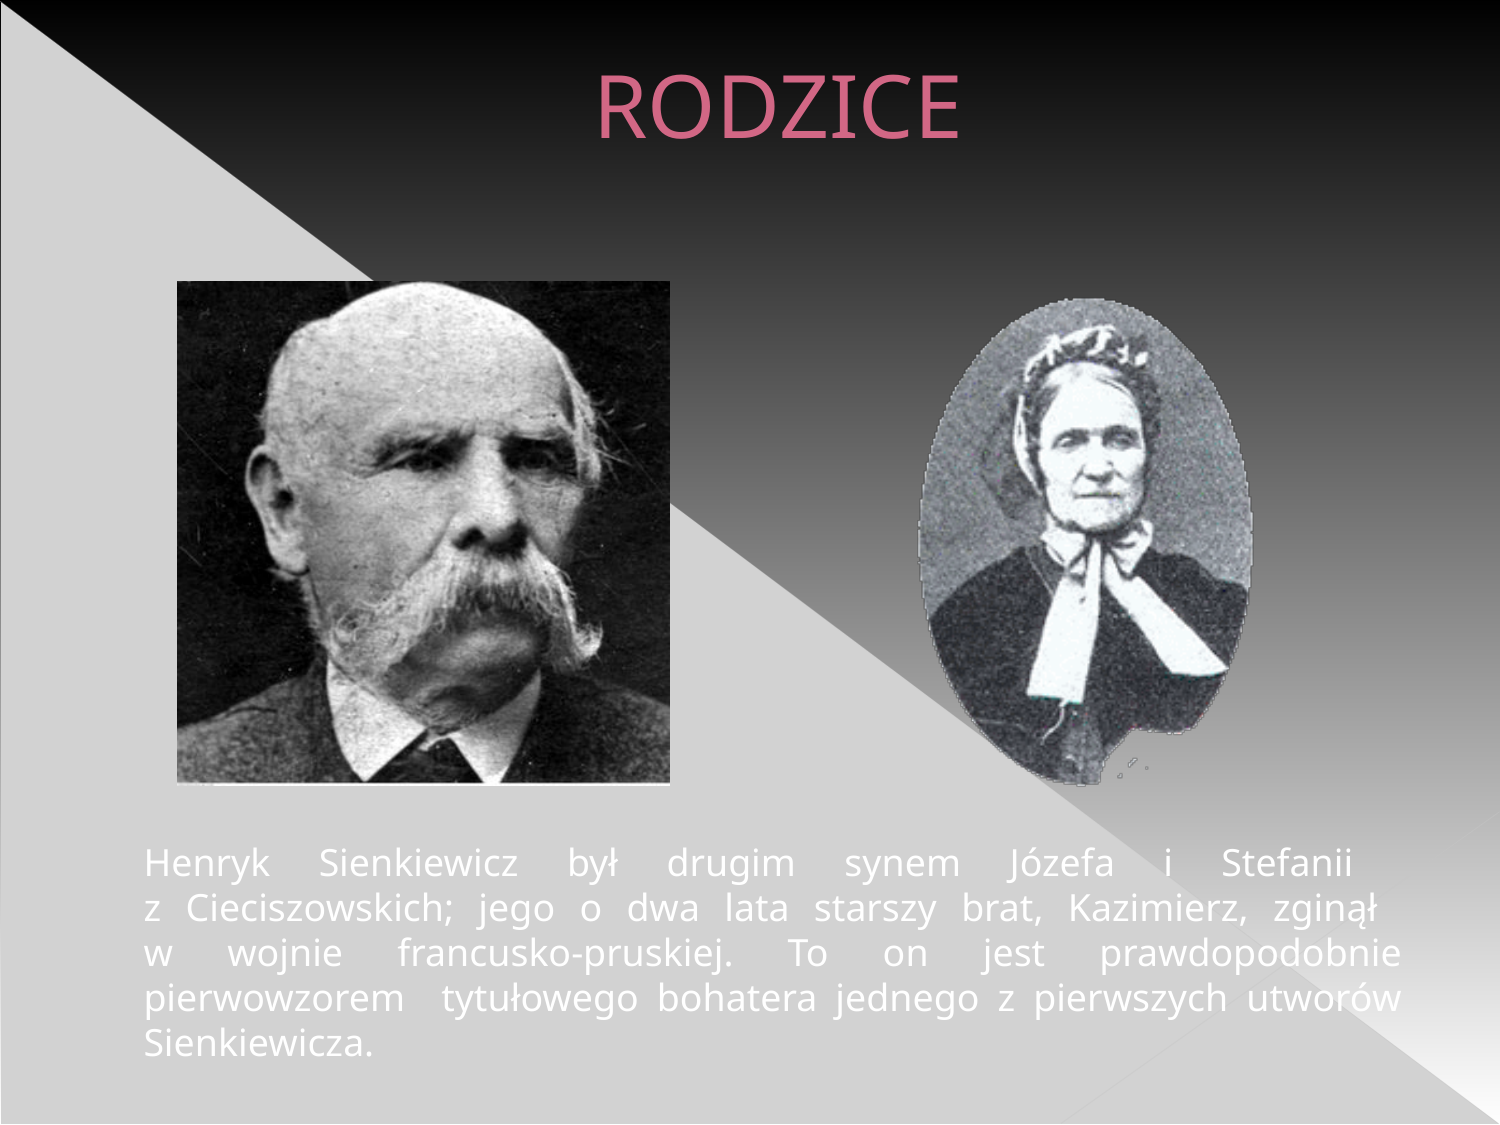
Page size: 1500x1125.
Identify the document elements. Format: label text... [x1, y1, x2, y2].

picture [177, 281, 670, 786]
picture [914, 292, 1258, 800]
title RODZICE [75, 43, 1425, 274]
text_box Henryk Sienkiewicz był drugim synem Józefa i Stefanii z Cieciszowskich; jego o dwa lata starszy brat, Kazimierz, zginął w wojnie francusko-pruskiej. To on jest prawdopodobnie pierwowzorem tytułowego bohatera jednego z pierwszych utworów Sienkiewicza. [128, 831, 1418, 1072]
